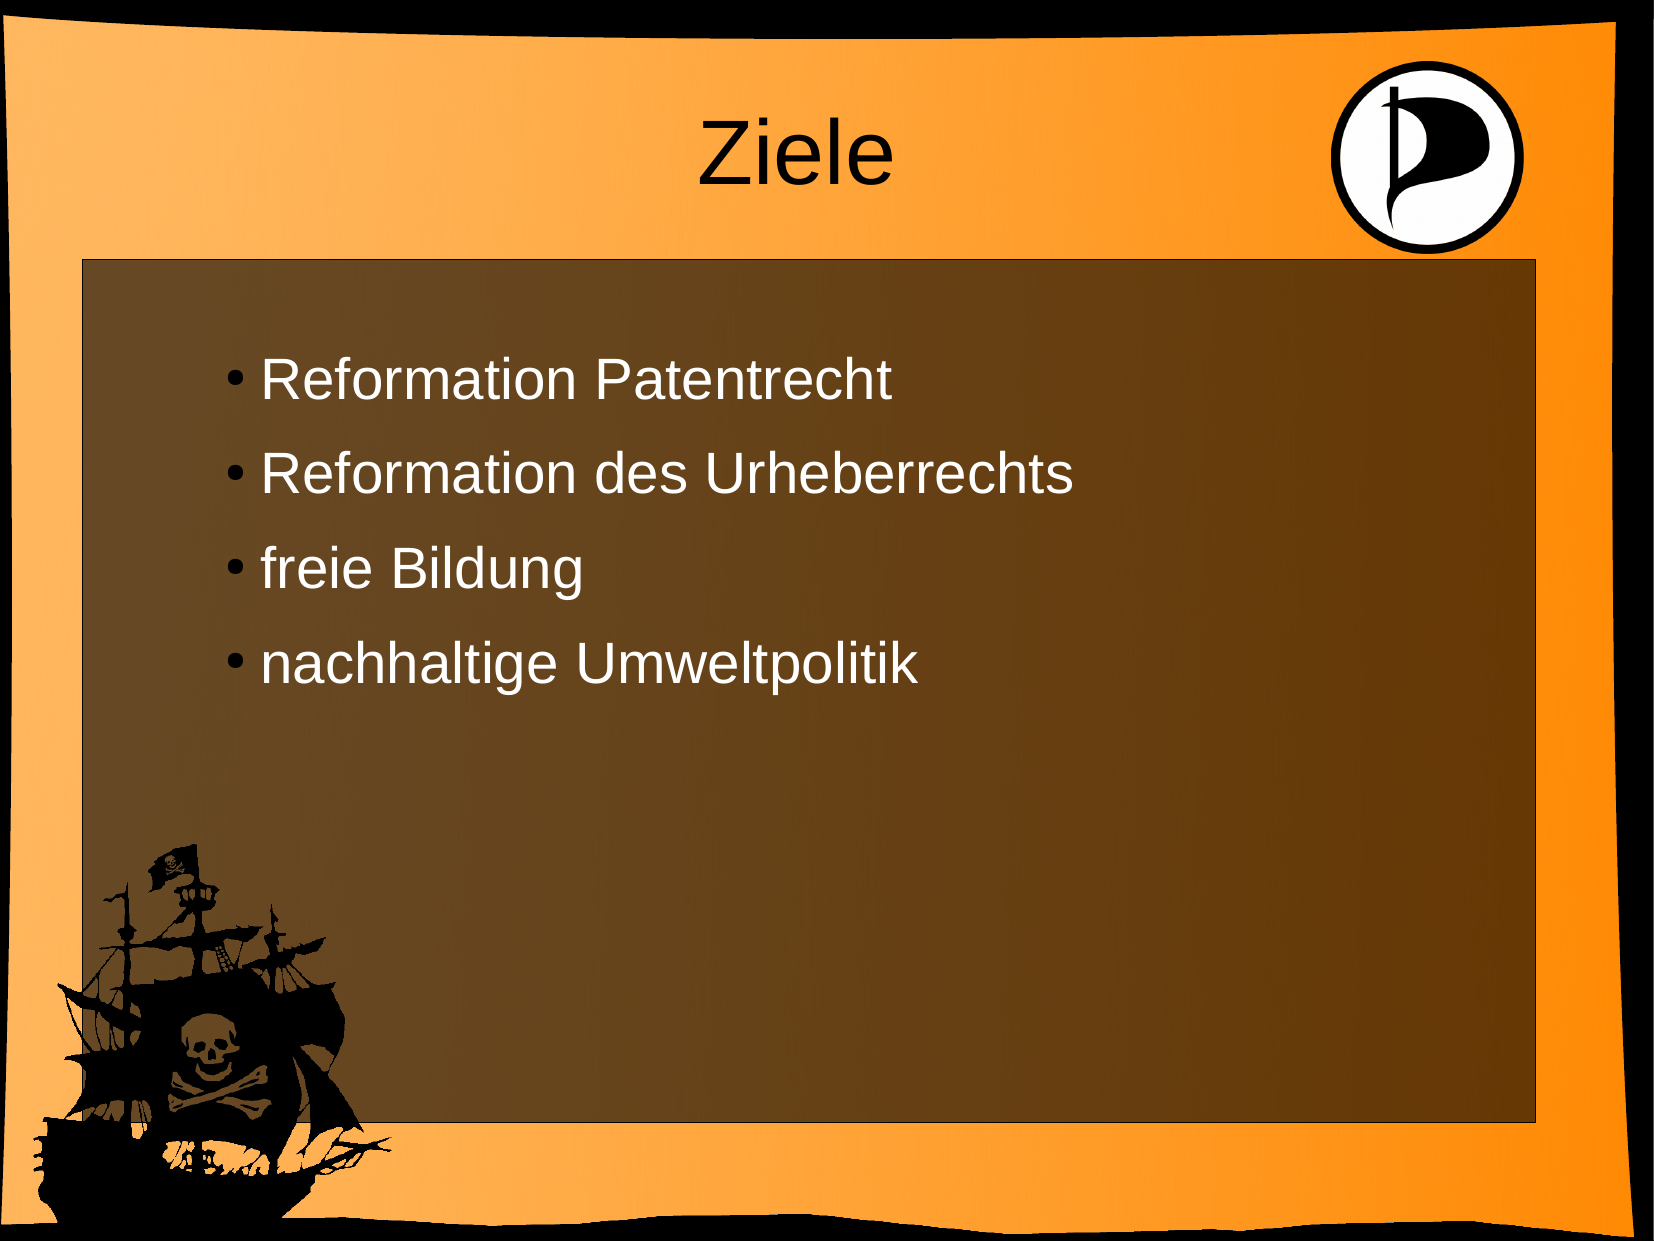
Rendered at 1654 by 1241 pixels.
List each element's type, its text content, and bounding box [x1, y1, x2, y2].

text_box [82, 259, 1536, 1123]
picture [1, 16, 1634, 1241]
title Ziele [82, 49, 1512, 257]
text_box Reformation Patentrecht Reformation des Urheberrechts freie Bildung nachhaltige Umweltpolitik [210, 339, 1406, 703]
